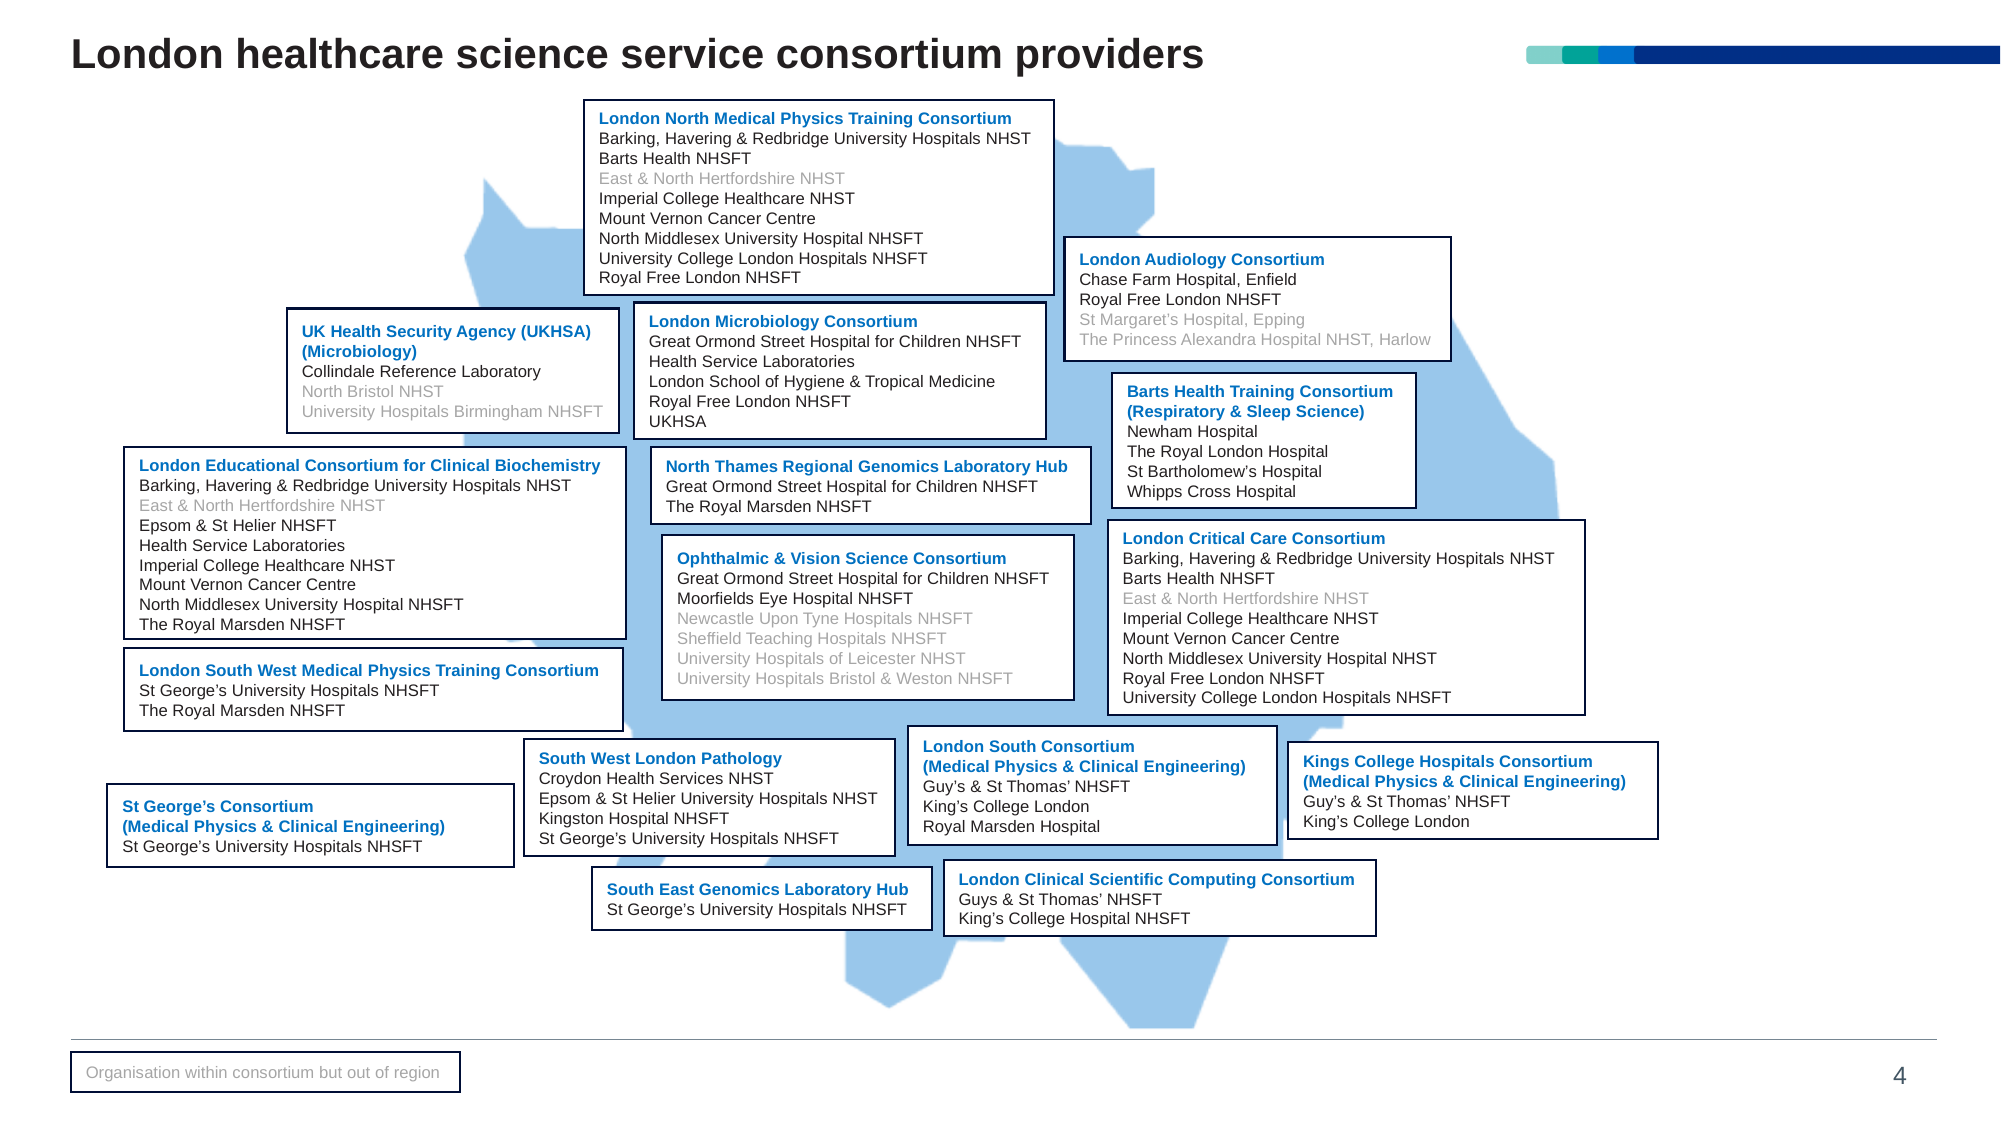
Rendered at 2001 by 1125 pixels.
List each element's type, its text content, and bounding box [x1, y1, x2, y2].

text_box London Educational Consortium for Clinical Biochemistry Barking, Havering & Redbridge University Hospitals NHST East & North Hertfordshire NHST Epsom & St Helier NHSFT Health Service Laboratories Imperial College Healthcare NHST Mount Vernon Cancer Centre North Middlesex University Hospital NHSFT The Royal Marsden NHSFT [124, 447, 626, 639]
text_box St George’s Consortium (Medical Physics & Clinical Engineering) St George’s University Hospitals NHSFT [107, 784, 514, 867]
text_box London Microbiology Consortium Great Ormond Street Hospital for Children NHSFT Health Service Laboratories London School of Hygiene & Tropical Medicine Royal Free London NHSFT UKHSA [634, 302, 1046, 439]
text_box Kings College Hospitals Consortium (Medical Physics & Clinical Engineering) Guy’s & St Thomas’ NHSFT King’s College London [1288, 742, 1658, 839]
text_box London Audiology Consortium Chase Farm Hospital, Enfield Royal Free London NHSFT St Margaret’s Hospital, Epping The Princess Alexandra Hospital NHST, Harlow [1064, 237, 1451, 361]
text_box Organisation within consortium but out of region [71, 1052, 460, 1092]
text_box Barts Health Training Consortium (Respiratory & Sleep Science) Newham Hospital The Royal London Hospital St Bartholomew’s Hospital Whipps Cross Hospital [1112, 373, 1416, 508]
text_box Ophthalmic & Vision Science Consortium Great Ormond Street Hospital for Children NHSFT Moorfields Eye Hospital NHSFT Newcastle Upon Tyne Hospitals NHSFT Sheffield Teaching Hospitals NHSFT University Hospitals of Leicester NHST University Hospitals Bristol & Weston NHSFT [662, 535, 1074, 700]
text_box London Clinical Scientific Computing Consortium Guys & St Thomas’ NHSFT King’s College Hospital NHSFT [944, 860, 1376, 936]
text_box UK Health Security Agency (UKHSA) (Microbiology) Collindale Reference Laboratory North Bristol NHST University Hospitals Birmingham NHSFT [287, 309, 619, 433]
text_box London South Consortium (Medical Physics & Clinical Engineering) Guy’s & St Thomas’ NHSFT King’s College London Royal Marsden Hospital [908, 726, 1277, 845]
text_box London Critical Care Consortium Barking, Havering & Redbridge University Hospitals NHST Barts Health NHSFT East & North Hertfordshire NHST Imperial College Healthcare NHST Mount Vernon Cancer Centre North Middlesex University Hospital NHST Royal Free London NHSFT University College London Hospitals NHSFT [1108, 520, 1585, 715]
text_box South West London Pathology Croydon Health Services NHST Epsom & St Helier University Hospitals NHST Kingston Hospital NHSFT St George’s University Hospitals NHSFT [524, 739, 895, 856]
title London healthcare science service consortium providers [70, 32, 1513, 79]
text_box North Thames Regional Genomics Laboratory Hub Great Ormond Street Hospital for Children NHSFT The Royal Marsden NHSFT [651, 447, 1091, 524]
text_box London South West Medical Physics Training Consortium St George’s University Hospitals NHSFT The Royal Marsden NHSFT [124, 648, 623, 731]
text_box South East Genomics Laboratory Hub St George’s University Hospitals NHSFT [592, 867, 932, 930]
picture [397, 105, 1570, 1046]
text_box London North Medical Physics Training Consortium Barking, Havering & Redbridge University Hospitals NHST Barts Health NHSFT East & North Hertfordshire NHST Imperial College Healthcare NHST Mount Vernon Cancer Centre North Middlesex University Hospital NHSFT University College London Hospitals NHSFT Royal Free London NHSFT [584, 100, 1054, 295]
